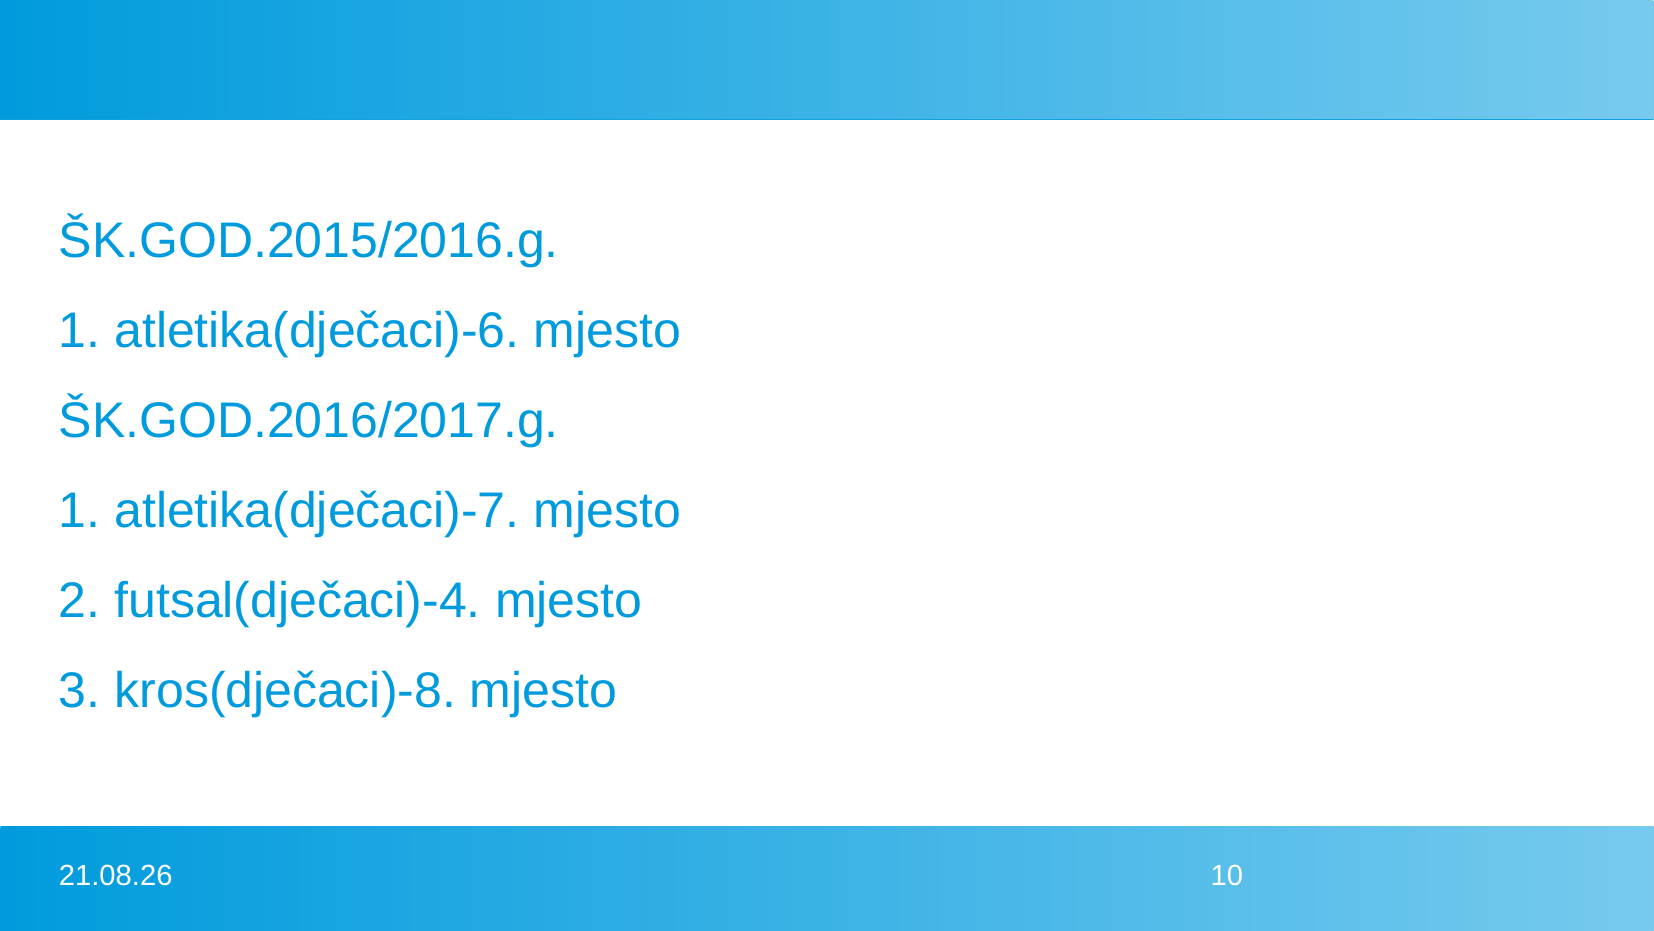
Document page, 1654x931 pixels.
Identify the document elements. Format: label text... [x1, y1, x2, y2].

text_box [59, 856, 443, 916]
text_box [1210, 856, 1595, 916]
list ŠK.GOD.2015/2016.g. 1. atletika(dječaci)-6. mjesto ŠK.GOD.2016/2017.g. 1. atletika(dječaci)-7. mjesto 2. futsal(dječaci)-4. mjesto 3. kros(dječaci)-8. mjesto [59, 177, 1595, 768]
